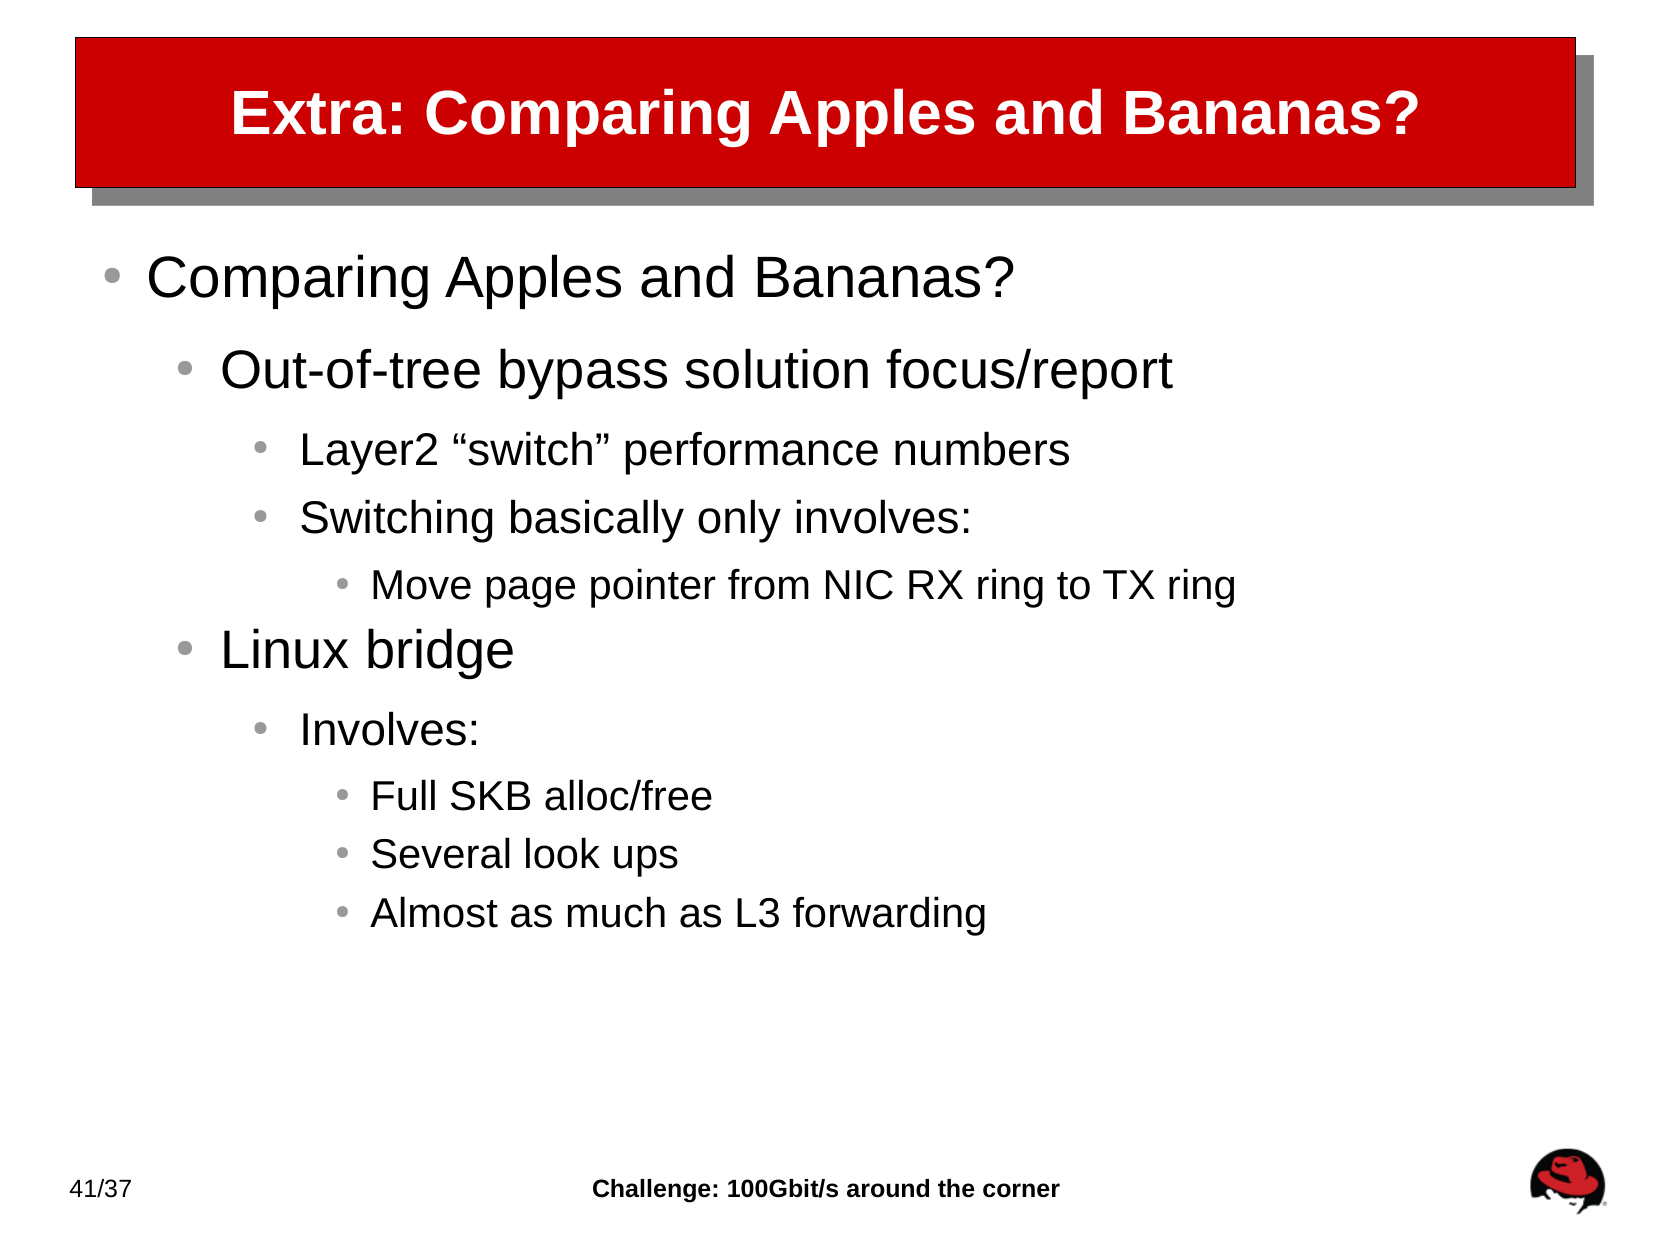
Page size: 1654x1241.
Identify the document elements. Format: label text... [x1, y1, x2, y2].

list Comparing Apples and Bananas? Out-of-tree bypass solution focus/report Layer2 “switch” performance numbers Switching basically only involves: Move page pointer from NIC RX ring to TX ring Linux bridge Involves: Full SKB alloc/free Several look ups Almost as much as L3 forwarding [86, 244, 1576, 1039]
picture [1529, 1146, 1613, 1224]
title Extra: Comparing Apples and Bananas? [82, 37, 1571, 188]
